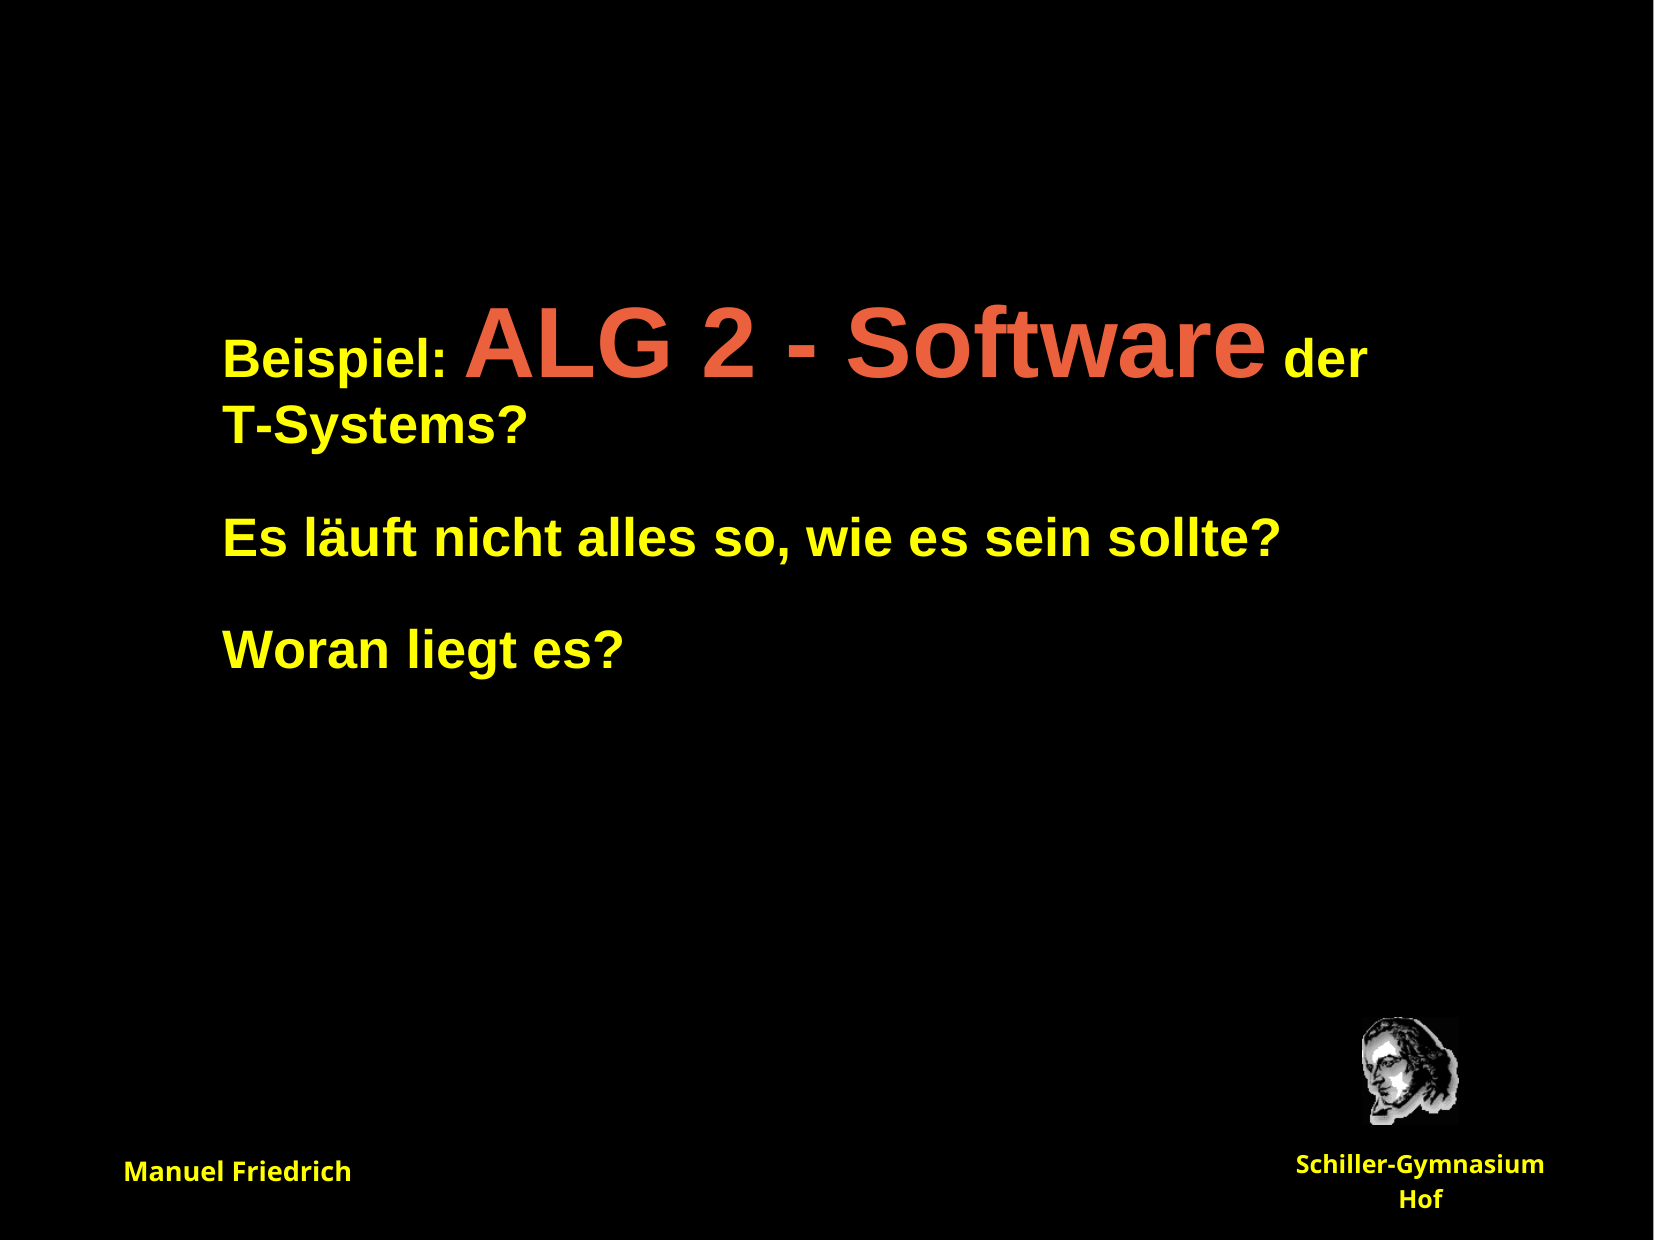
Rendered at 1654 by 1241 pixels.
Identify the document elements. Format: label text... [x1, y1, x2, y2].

text_box Beispiel: ALG 2 - Software der T-Systems? Es läuft nicht alles so, wie es sein sollte? Woran liegt es? [222, 294, 1384, 681]
text_box Manuel Friedrich [123, 1151, 353, 1191]
picture [1362, 1017, 1459, 1126]
text_box Schiller-Gymnasium Hof [1295, 1145, 1546, 1216]
